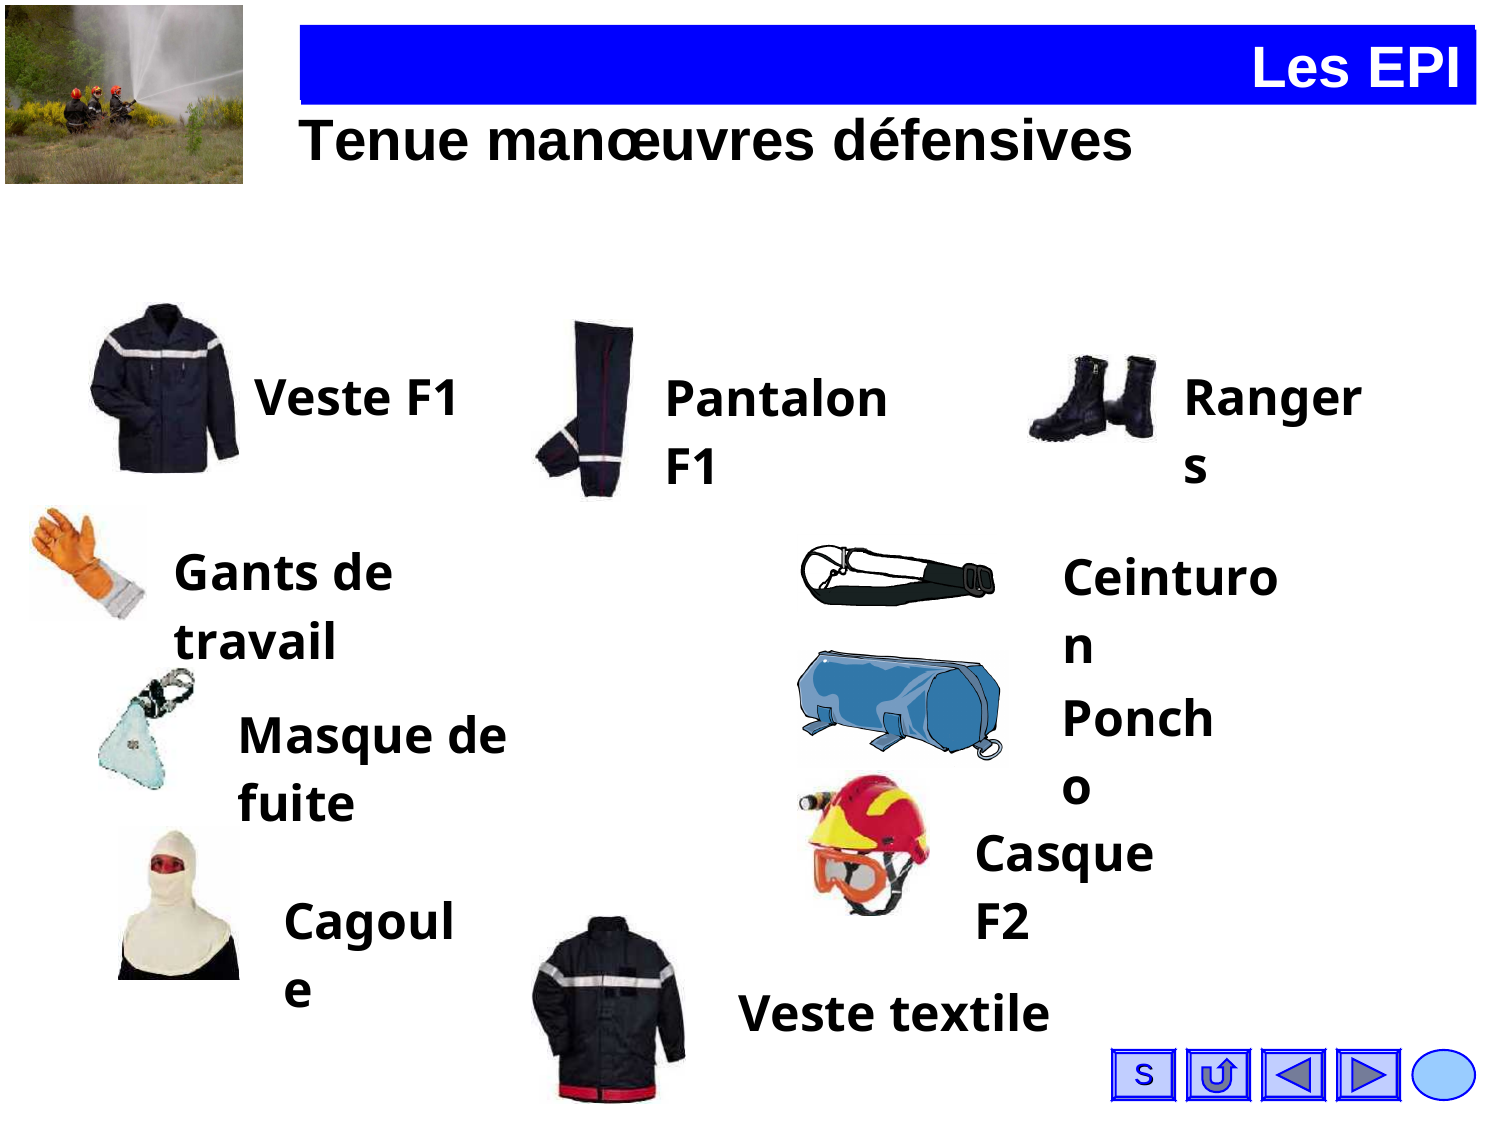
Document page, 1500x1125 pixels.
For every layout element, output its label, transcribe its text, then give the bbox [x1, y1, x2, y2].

text_box Veste textile [723, 970, 1076, 1055]
chart [797, 534, 997, 612]
chart [98, 667, 206, 798]
text_box Poncho [1047, 687, 1239, 828]
picture [531, 915, 686, 1104]
picture [1027, 354, 1157, 443]
text_box [1412, 1049, 1476, 1101]
text_box Casque F2 [959, 810, 1238, 963]
picture [5, 5, 243, 184]
text_box Rangers [1169, 354, 1388, 507]
text_box Tenue manœuvres défensives [283, 100, 1241, 181]
chart [797, 650, 1009, 768]
text_box Veste F1 [239, 354, 492, 439]
text_box Gants de travail [159, 529, 585, 682]
text_box Masque de fuite [223, 692, 650, 845]
text_box Pantalon F1 [649, 355, 962, 508]
picture [118, 826, 240, 980]
text_box Ceinturon [1047, 534, 1304, 687]
text_box Cagoule [268, 878, 480, 1031]
picture [531, 319, 634, 502]
picture [29, 505, 147, 621]
text_box Les EPI [301, 29, 1477, 105]
picture [797, 770, 930, 916]
picture [88, 302, 240, 474]
